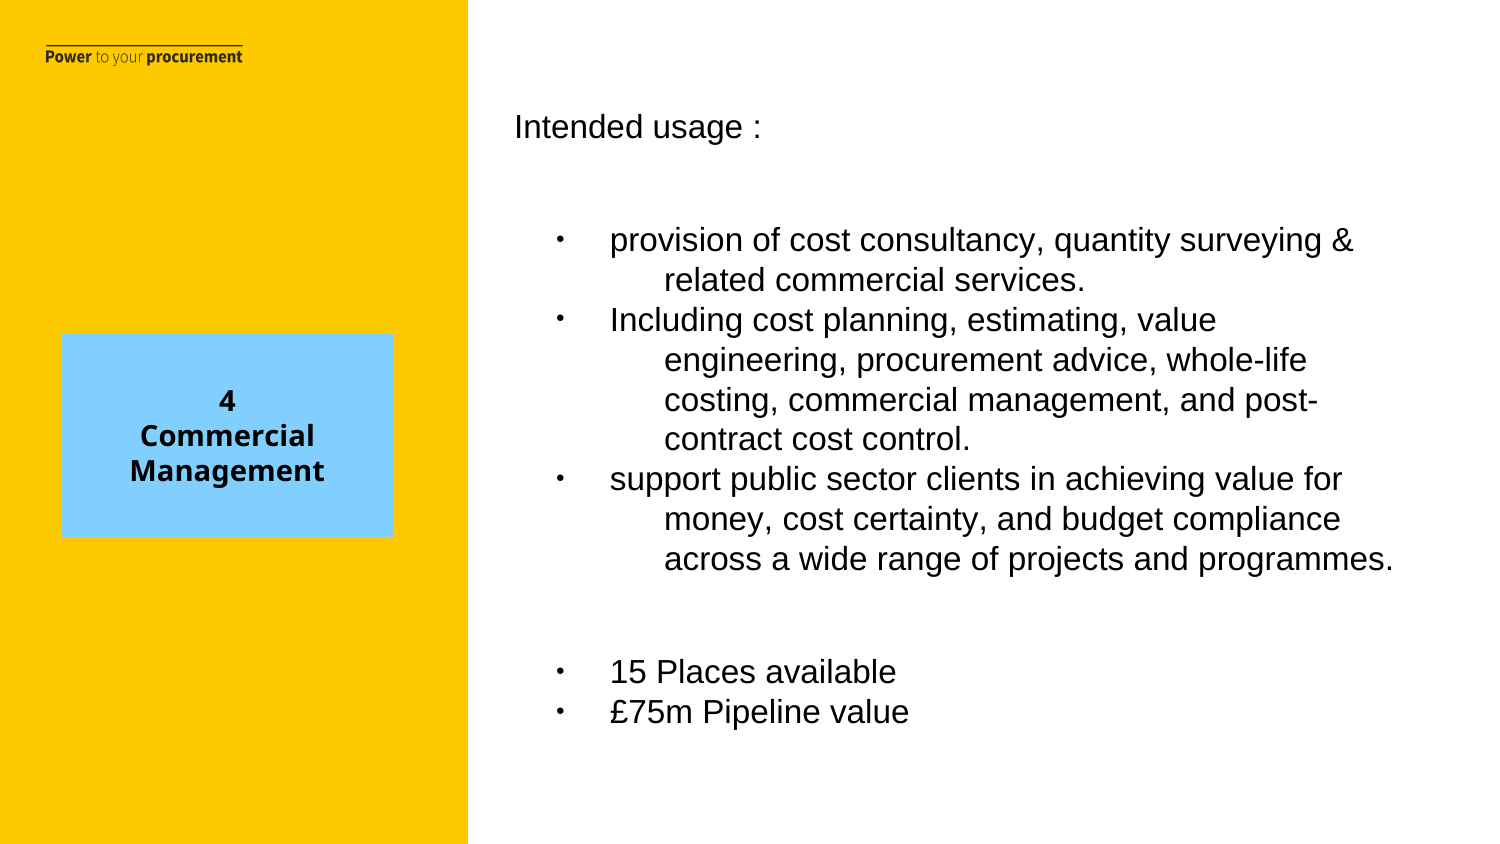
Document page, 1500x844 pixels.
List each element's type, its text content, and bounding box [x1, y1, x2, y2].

text_box 4 Commercial Management [62, 334, 393, 537]
title Intended usage : provision of cost consultancy, quantity surveying & related commercial services. Including cost planning, estimating, value engineering, procurement advice, whole-life costing, commercial management, and post-contract cost control. support public sector clients in achieving value for money, cost certainty, and budget compliance across a wide range of projects and programmes. 15 Places available £75m Pipeline value [514, 104, 1407, 701]
